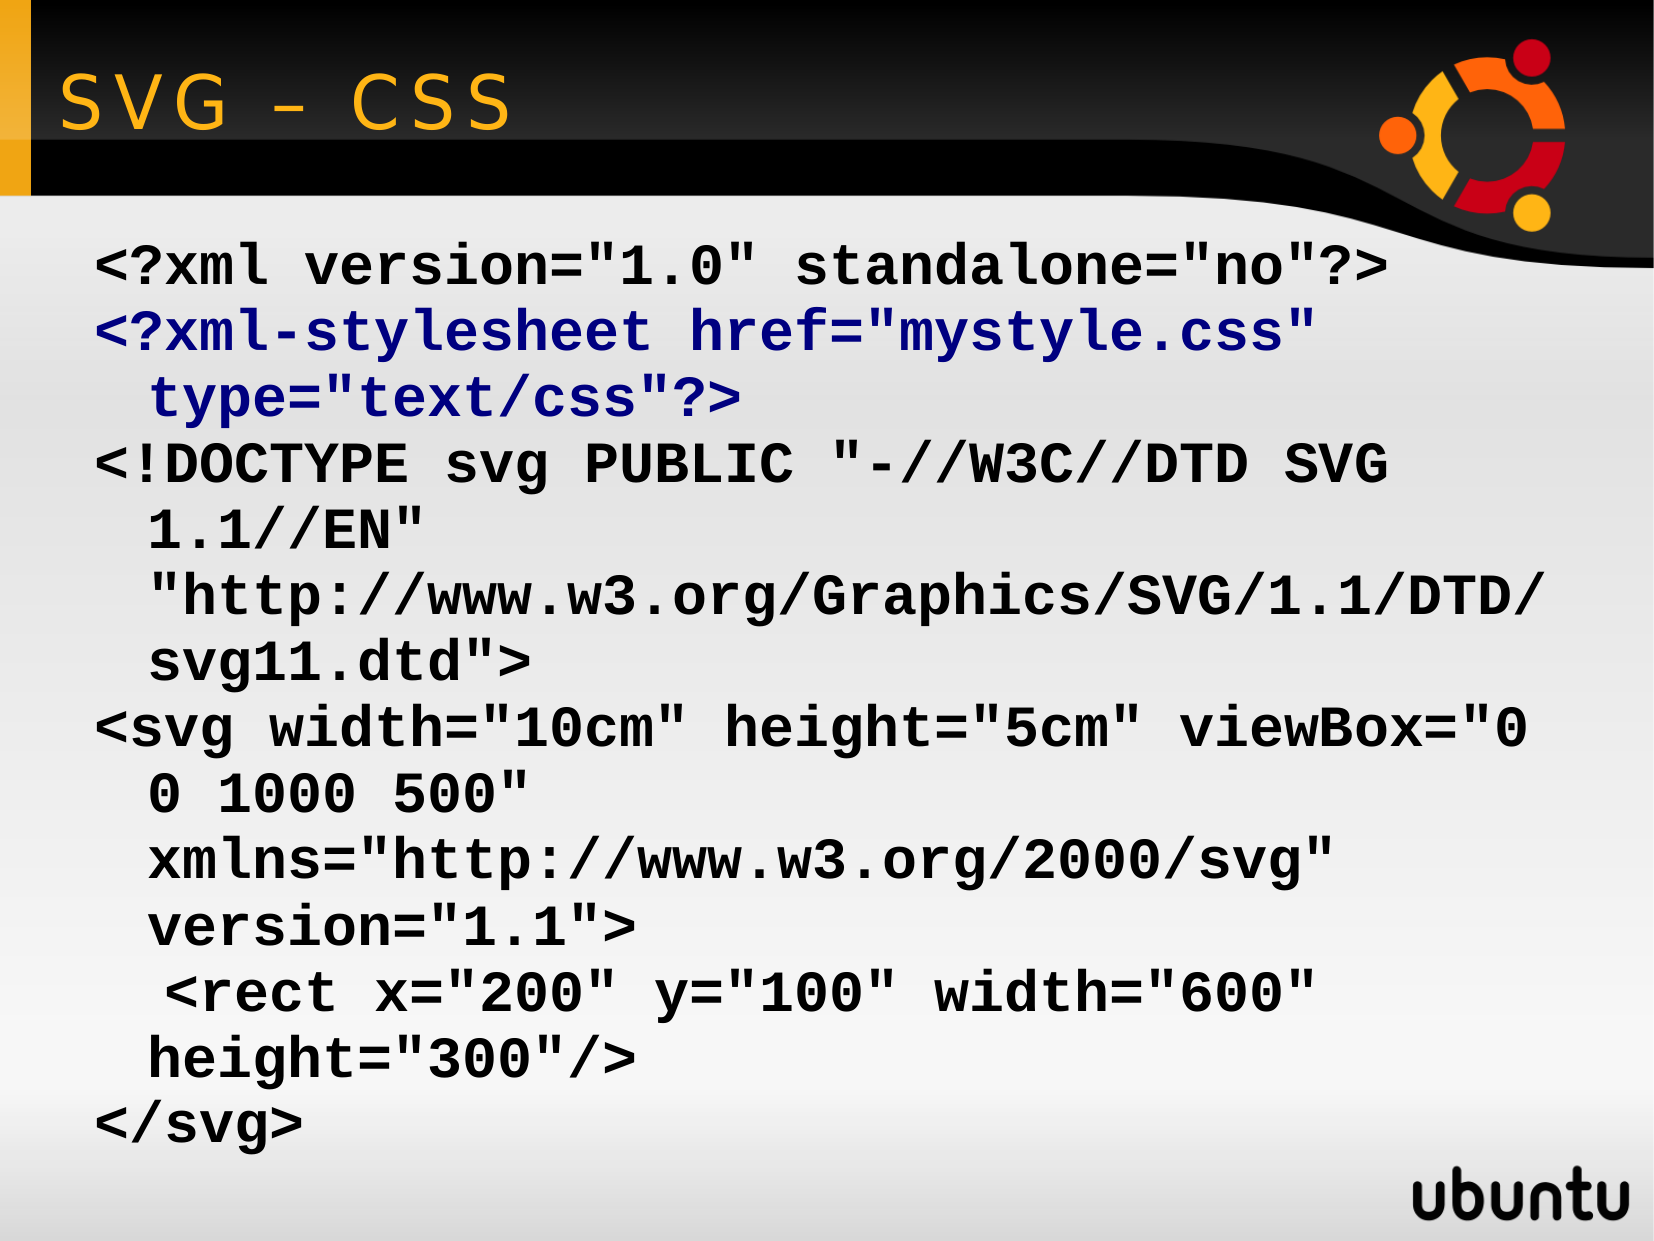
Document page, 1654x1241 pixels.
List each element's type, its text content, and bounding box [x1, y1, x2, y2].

title SVG – CSS [59, 29, 1270, 178]
list <?xml version="1.0" standalone="no"?> <?xml-stylesheet href="mystyle.css" type="text/css"?> <!DOCTYPE svg PUBLIC "-//W3C//DTD SVG 1.1//EN" "http://www.w3.org/Graphics/SVG/1.1/DTD/svg11.dtd"> <svg width="10cm" height="5cm" viewBox="0 0 1000 500" xmlns="http://www.w3.org/2000/svg" version="1.1"> <rect x="200" y="100" width="600" height="300"/> </svg> [76, 236, 1565, 1161]
picture [0, 0, 1654, 1241]
